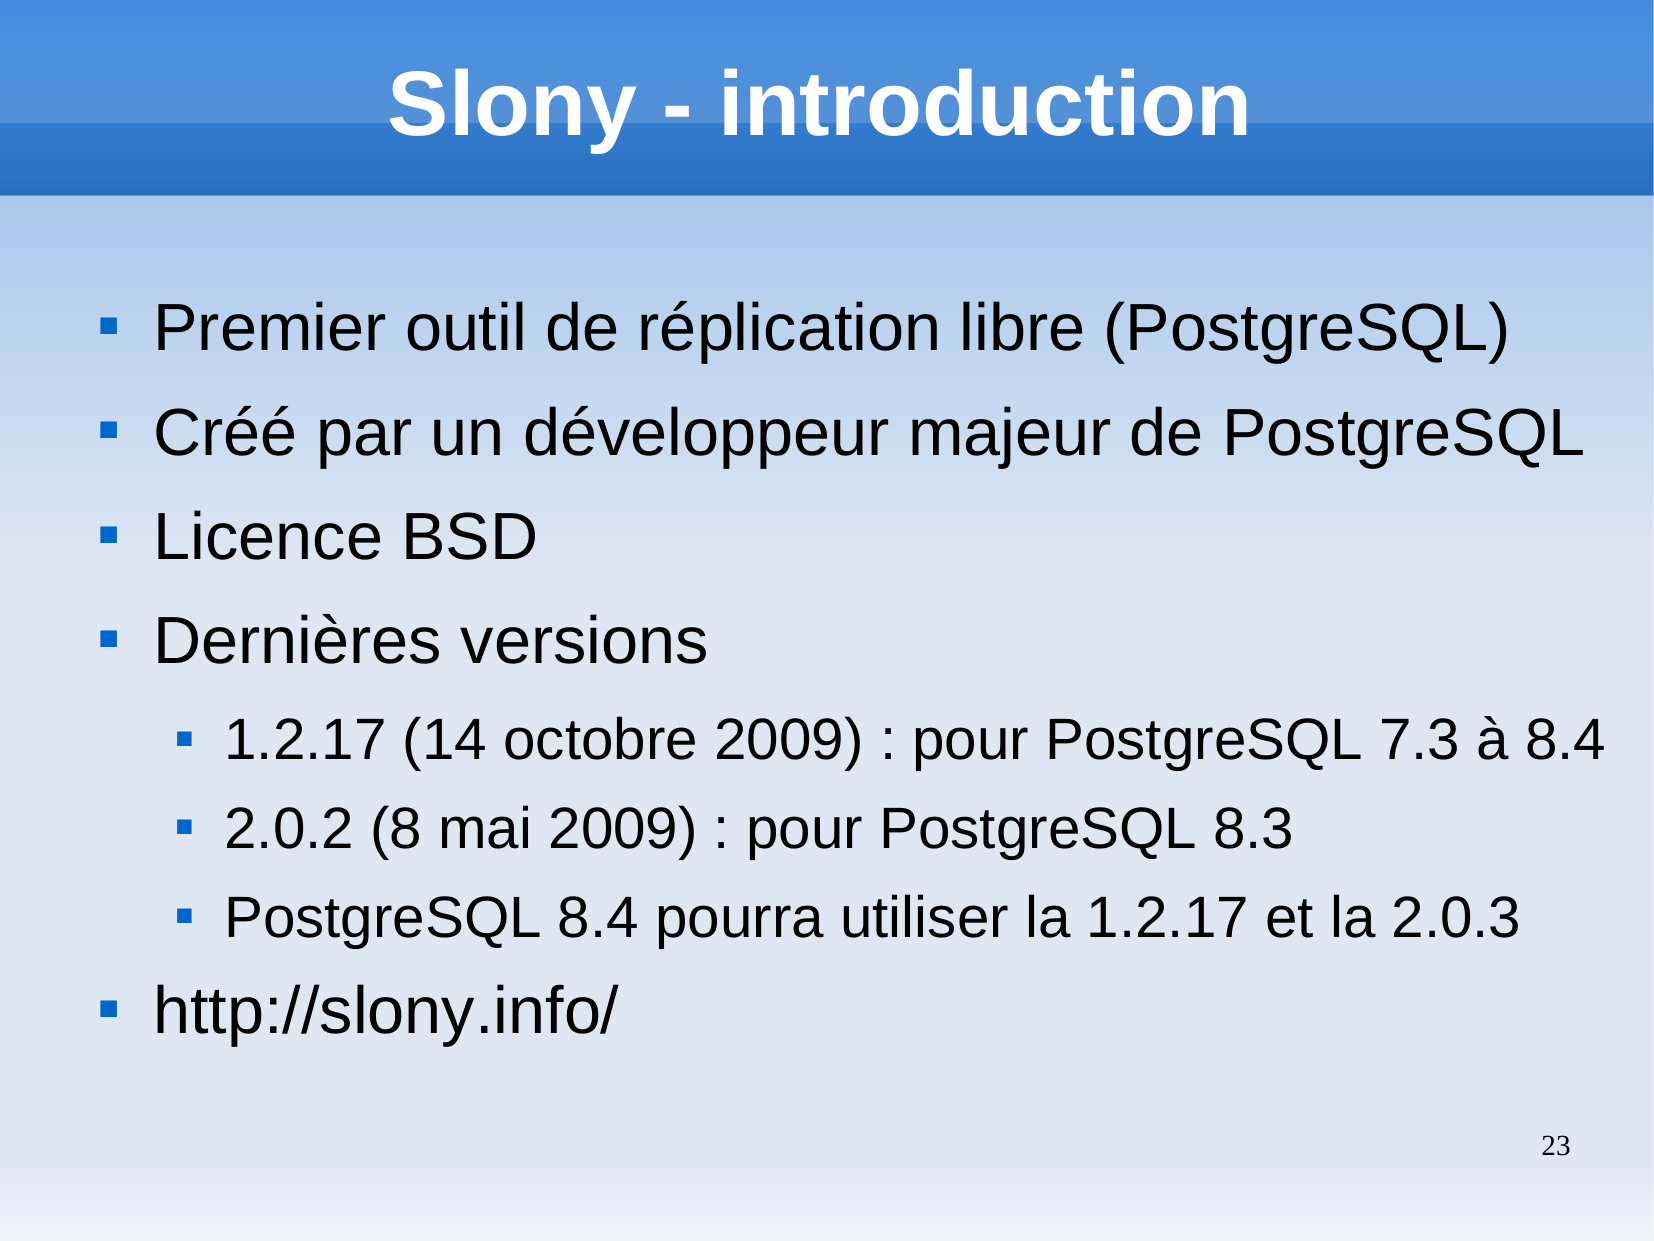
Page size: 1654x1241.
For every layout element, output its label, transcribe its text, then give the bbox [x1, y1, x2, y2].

picture [0, 0, 1654, 1241]
title Slony - introduction [76, 7, 1565, 200]
list Premier outil de réplication libre (PostgreSQL) Créé par un développeur majeur de PostgreSQL Licence BSD Dernières versions 1.2.17 (14 octobre 2009) : pour PostgreSQL 7.3 à 8.4 2.0.2 (8 mai 2009) : pour PostgreSQL 8.3 PostgreSQL 8.4 pourra utiliser la 1.2.17 et la 2.0.3 http://slony.info/ [82, 290, 1625, 1094]
